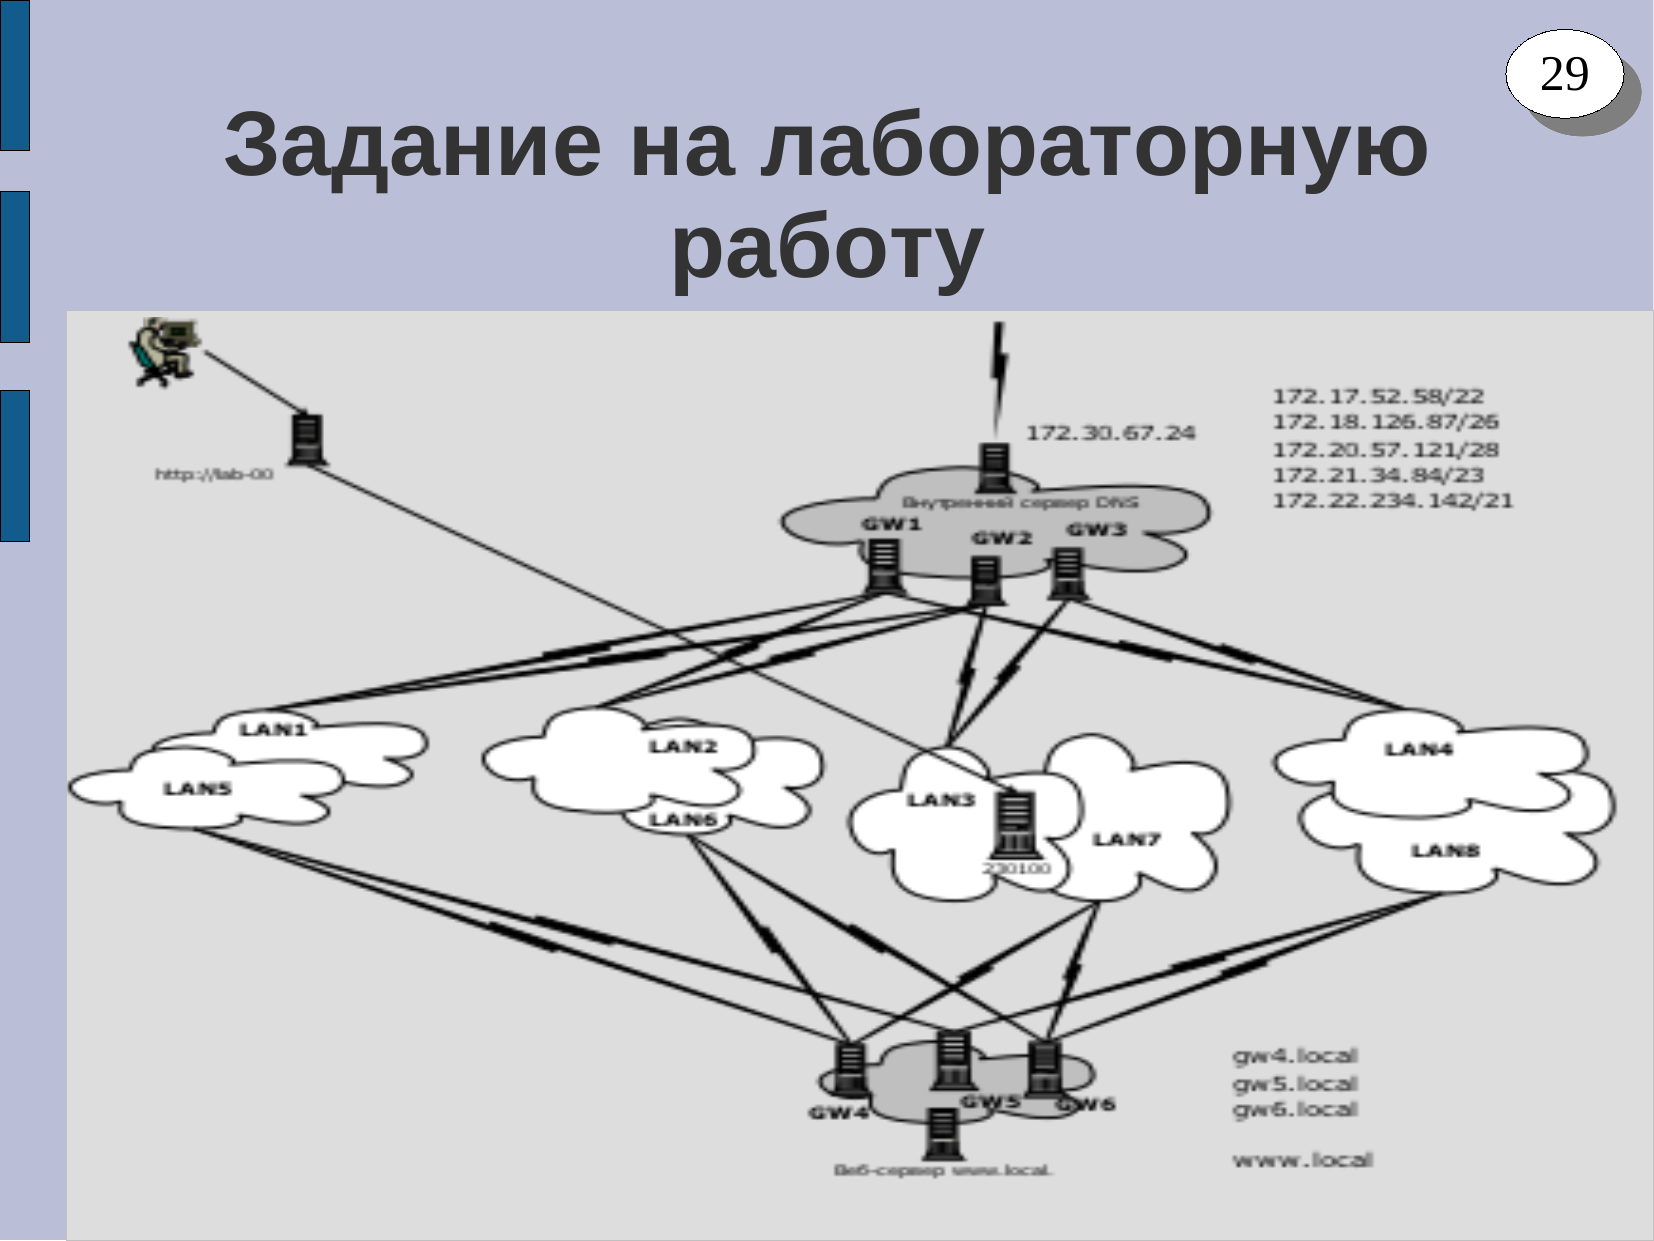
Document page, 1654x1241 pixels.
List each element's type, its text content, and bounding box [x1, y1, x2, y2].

title Задание на лабораторную работу [121, 91, 1534, 299]
text_box 29 [1505, 29, 1625, 119]
picture [66, 317, 1625, 1182]
